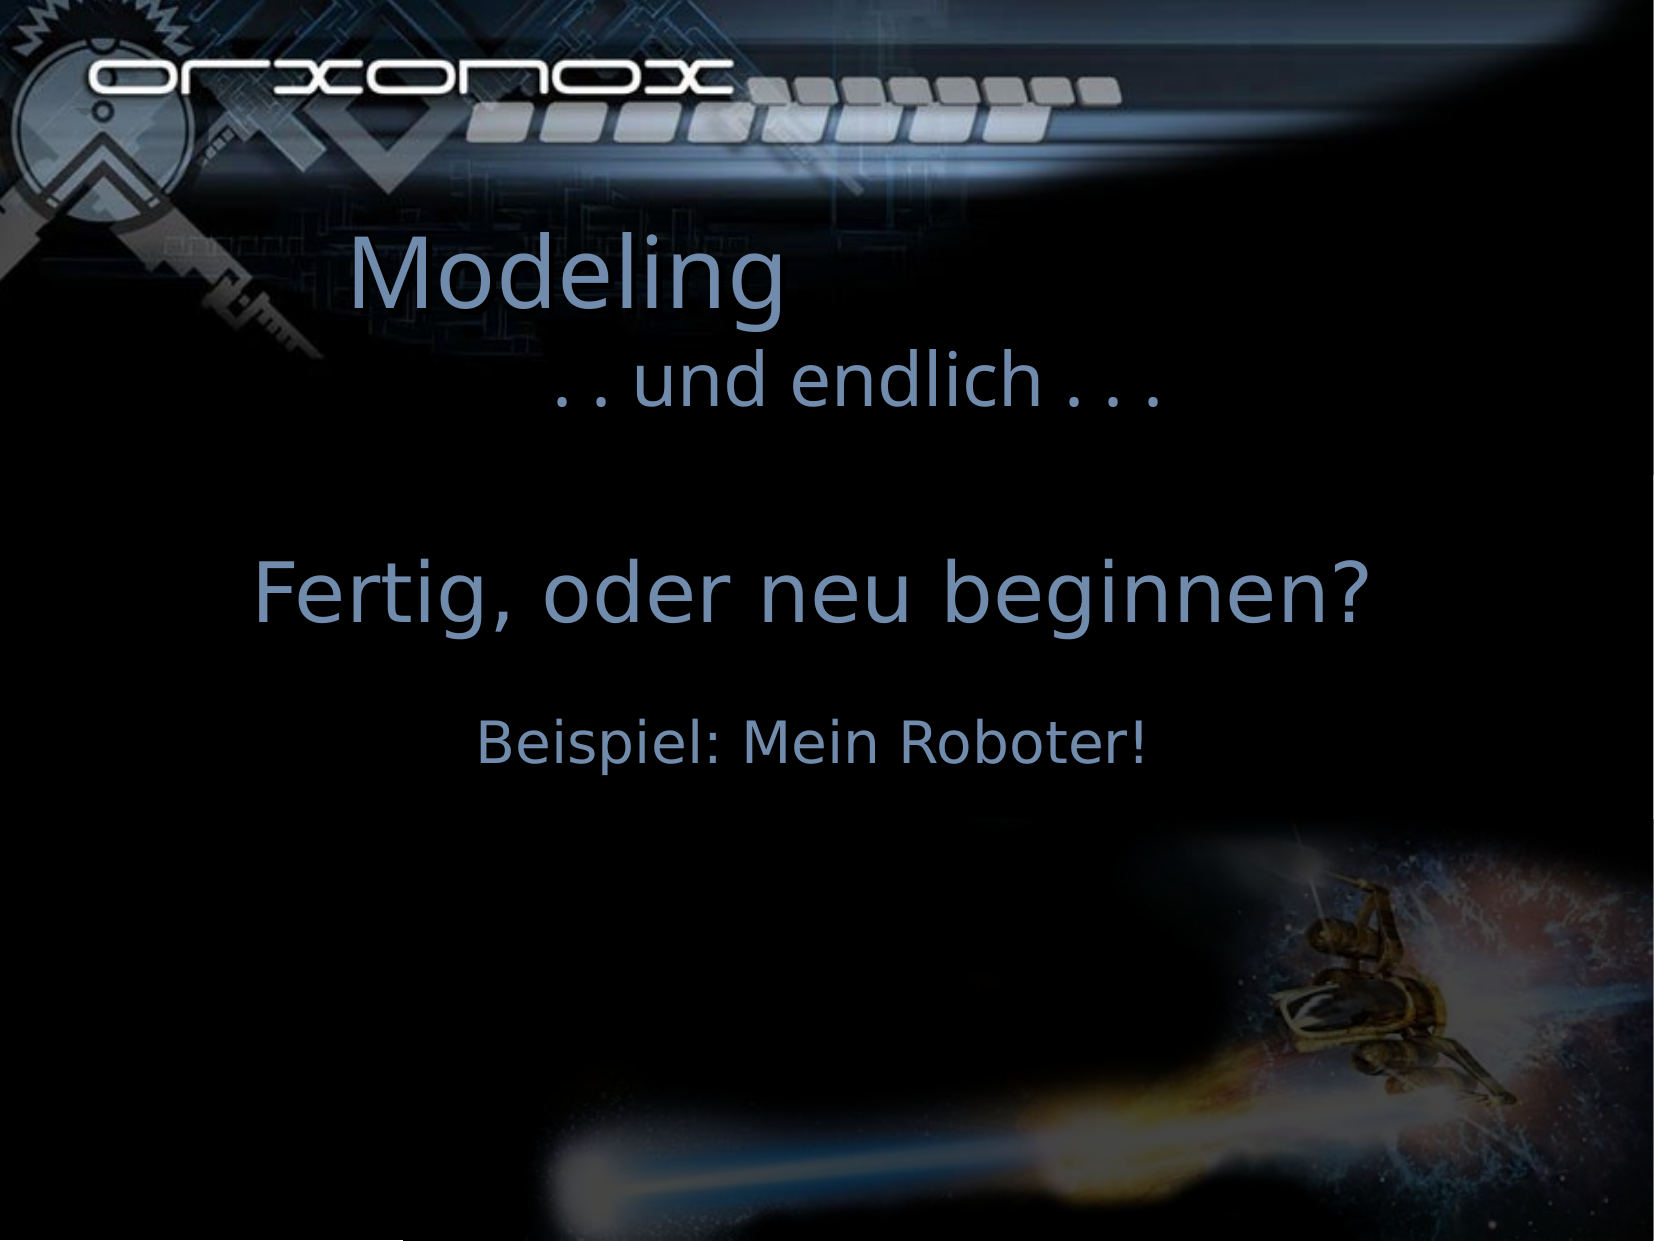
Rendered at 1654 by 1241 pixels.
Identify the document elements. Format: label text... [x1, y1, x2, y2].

text_box Modeling [330, 194, 1306, 250]
picture [0, 0, 1654, 475]
text_box Fertig, oder neu beginnen? Beispiel: Mein Roboter! [236, 537, 1391, 785]
text_box . . und endlich . . . [537, 319, 1625, 365]
picture [403, 819, 1654, 1241]
